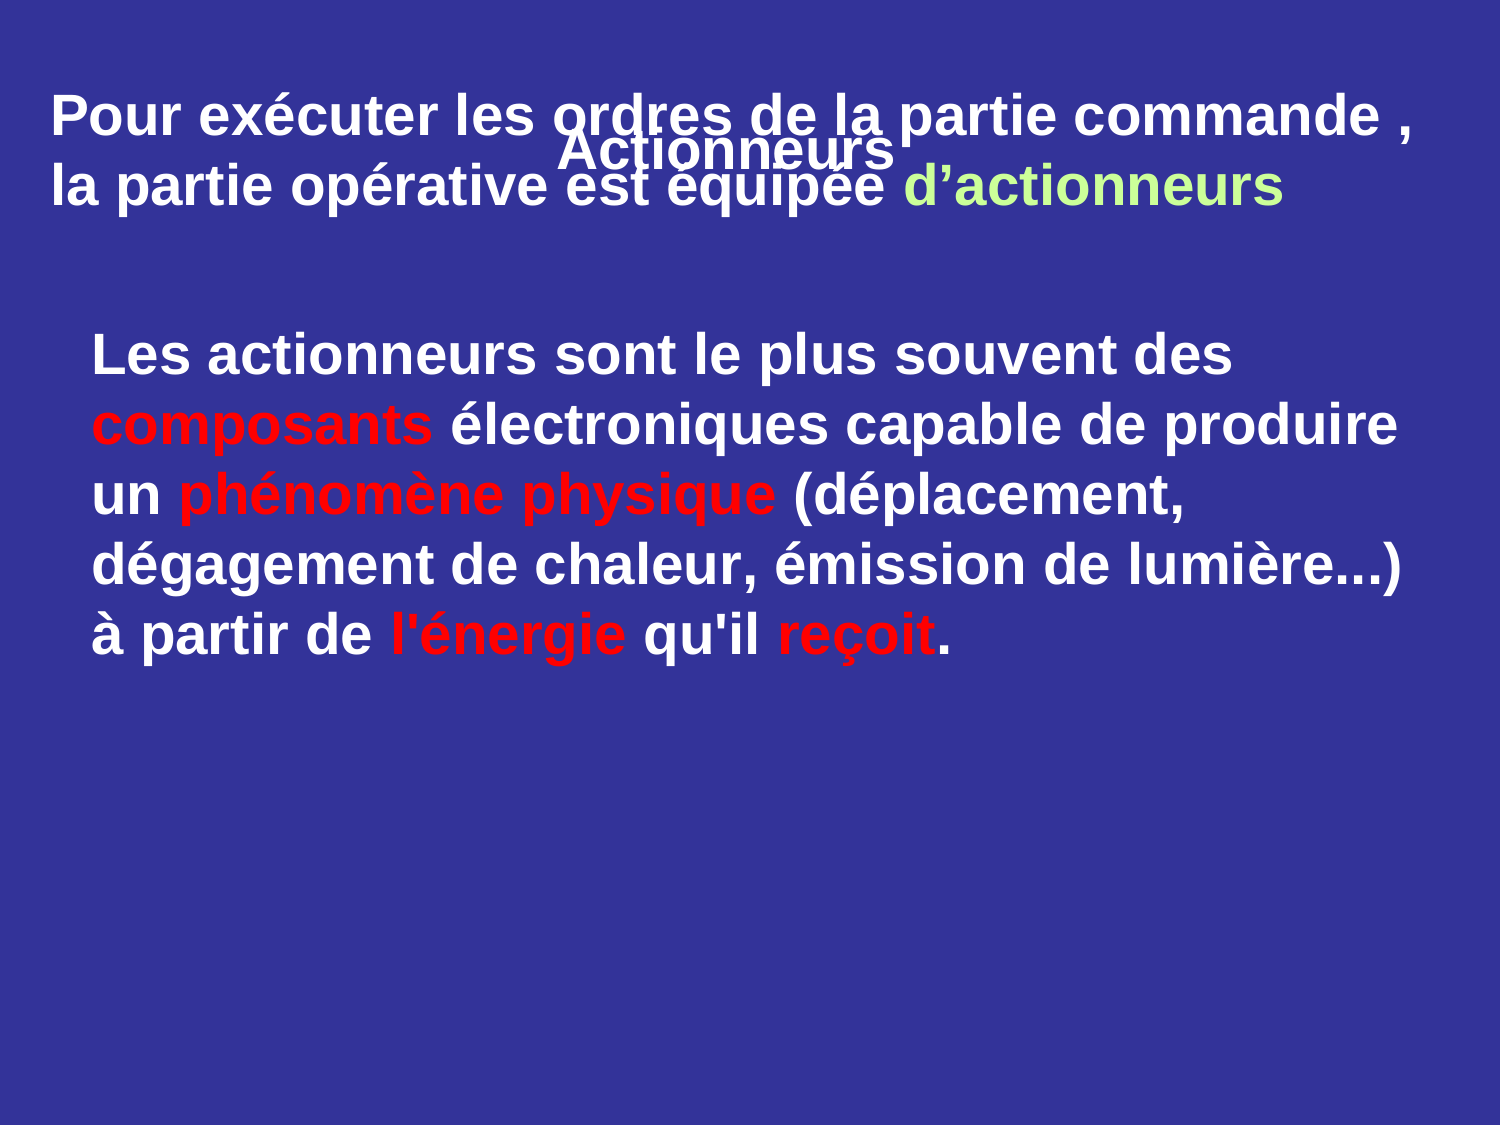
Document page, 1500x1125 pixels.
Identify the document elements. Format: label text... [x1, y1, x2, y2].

text_box Les actionneurs sont le plus souvent des composants électroniques capable de produire un phénomène physique (déplacement, dégagement de chaleur, émission de lumière...) à partir de l'énergie qu'il reçoit. [76, 308, 1465, 745]
text_box Pour exécuter les ordres de la partie commande , la partie opérative est équipée d’actionneurs [35, 69, 1453, 226]
